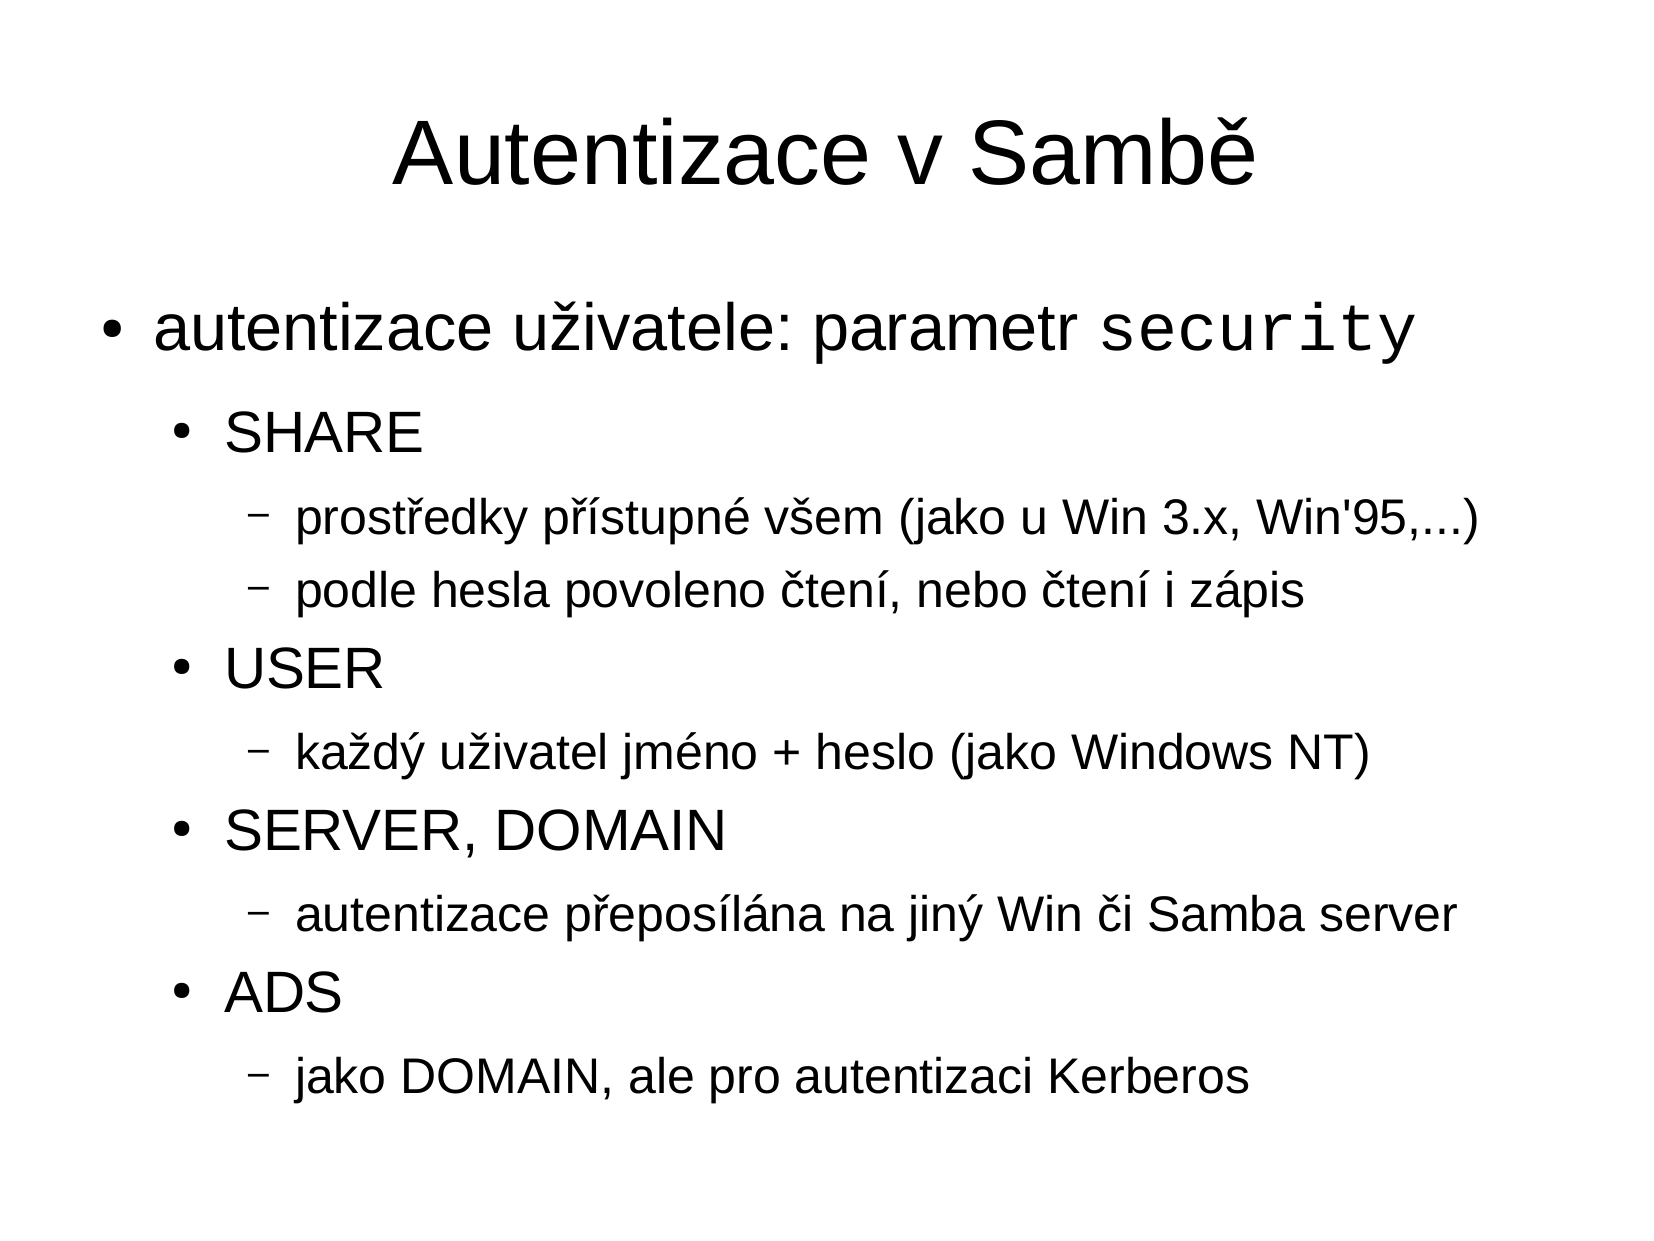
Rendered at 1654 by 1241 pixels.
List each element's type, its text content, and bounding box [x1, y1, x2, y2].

title Autentizace v Sambě [82, 49, 1571, 257]
list autentizace uživatele: parametr security SHARE prostředky přístupné všem (jako u Win 3.x, Win'95,...) podle hesla povoleno čtení, nebo čtení i zápis USER každý uživatel jméno + heslo (jako Windows NT) SERVER, DOMAIN autentizace přeposílána na jiný Win či Samba server ADS jako DOMAIN, ale pro autentizaci Kerberos [82, 290, 1571, 1109]
